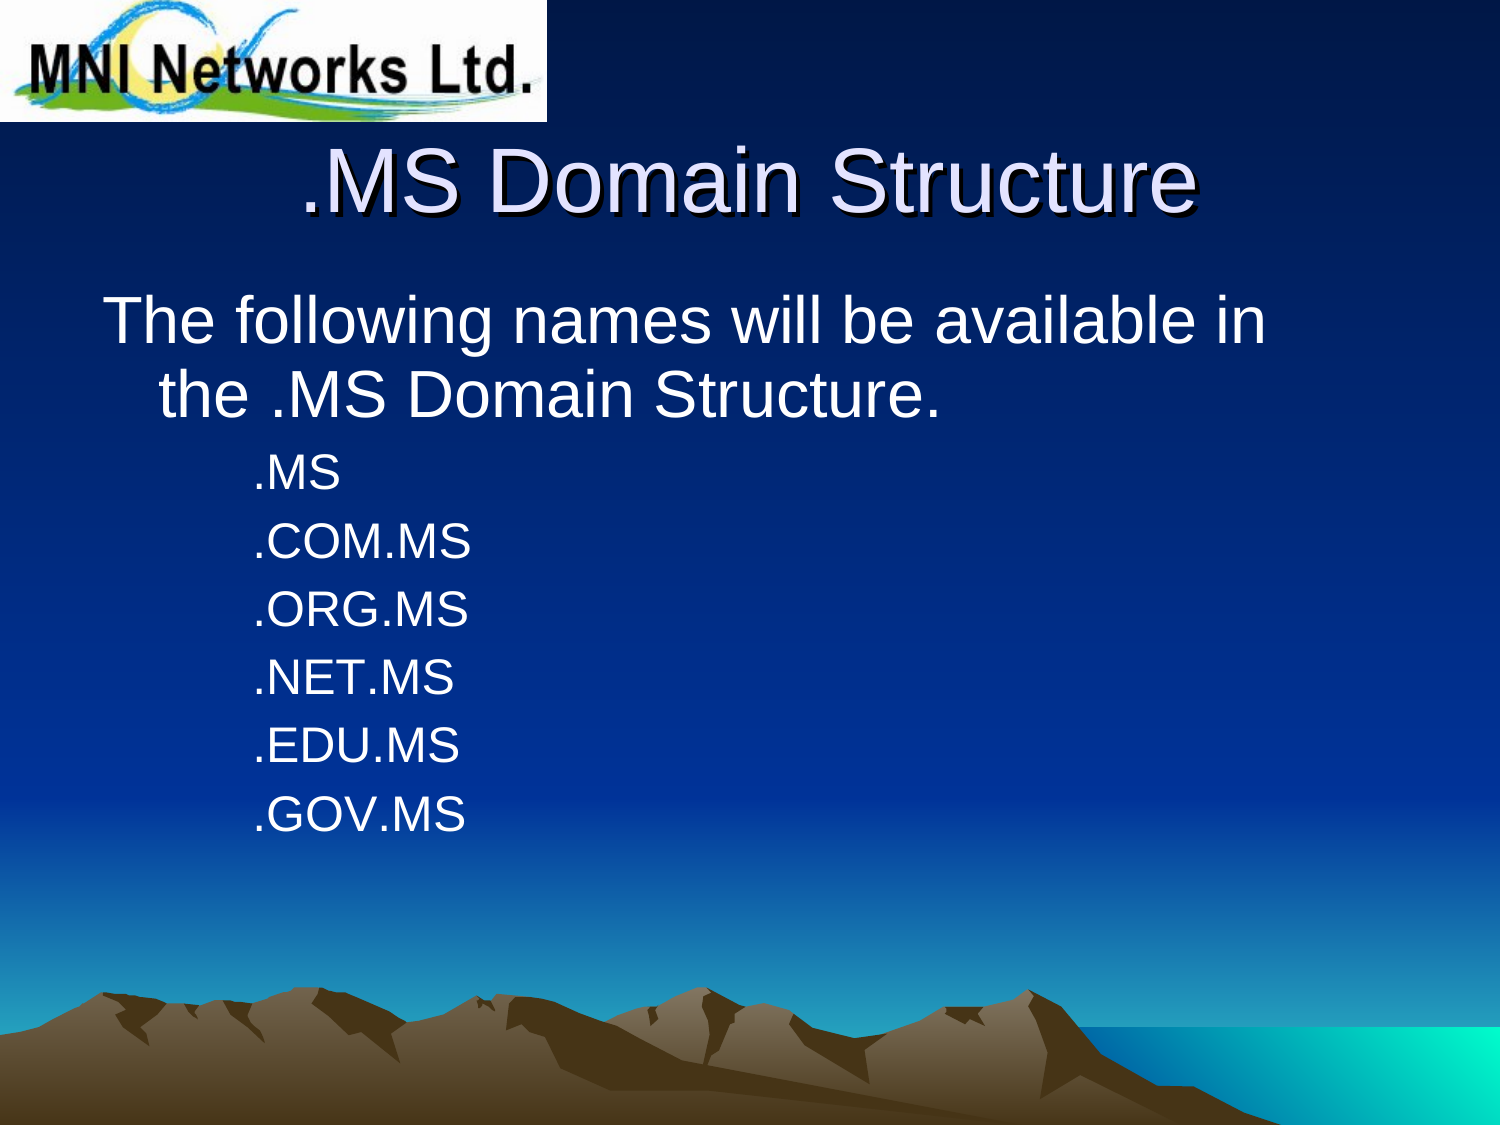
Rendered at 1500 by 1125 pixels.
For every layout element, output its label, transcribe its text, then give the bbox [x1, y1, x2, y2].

picture [0, 0, 547, 122]
title .MS Domain Structure [75, 87, 1426, 276]
list The following names will be available in the .MS Domain Structure. .MS .COM.MS .ORG.MS .NET.MS .EDU.MS .GOV.MS [87, 275, 1426, 1001]
